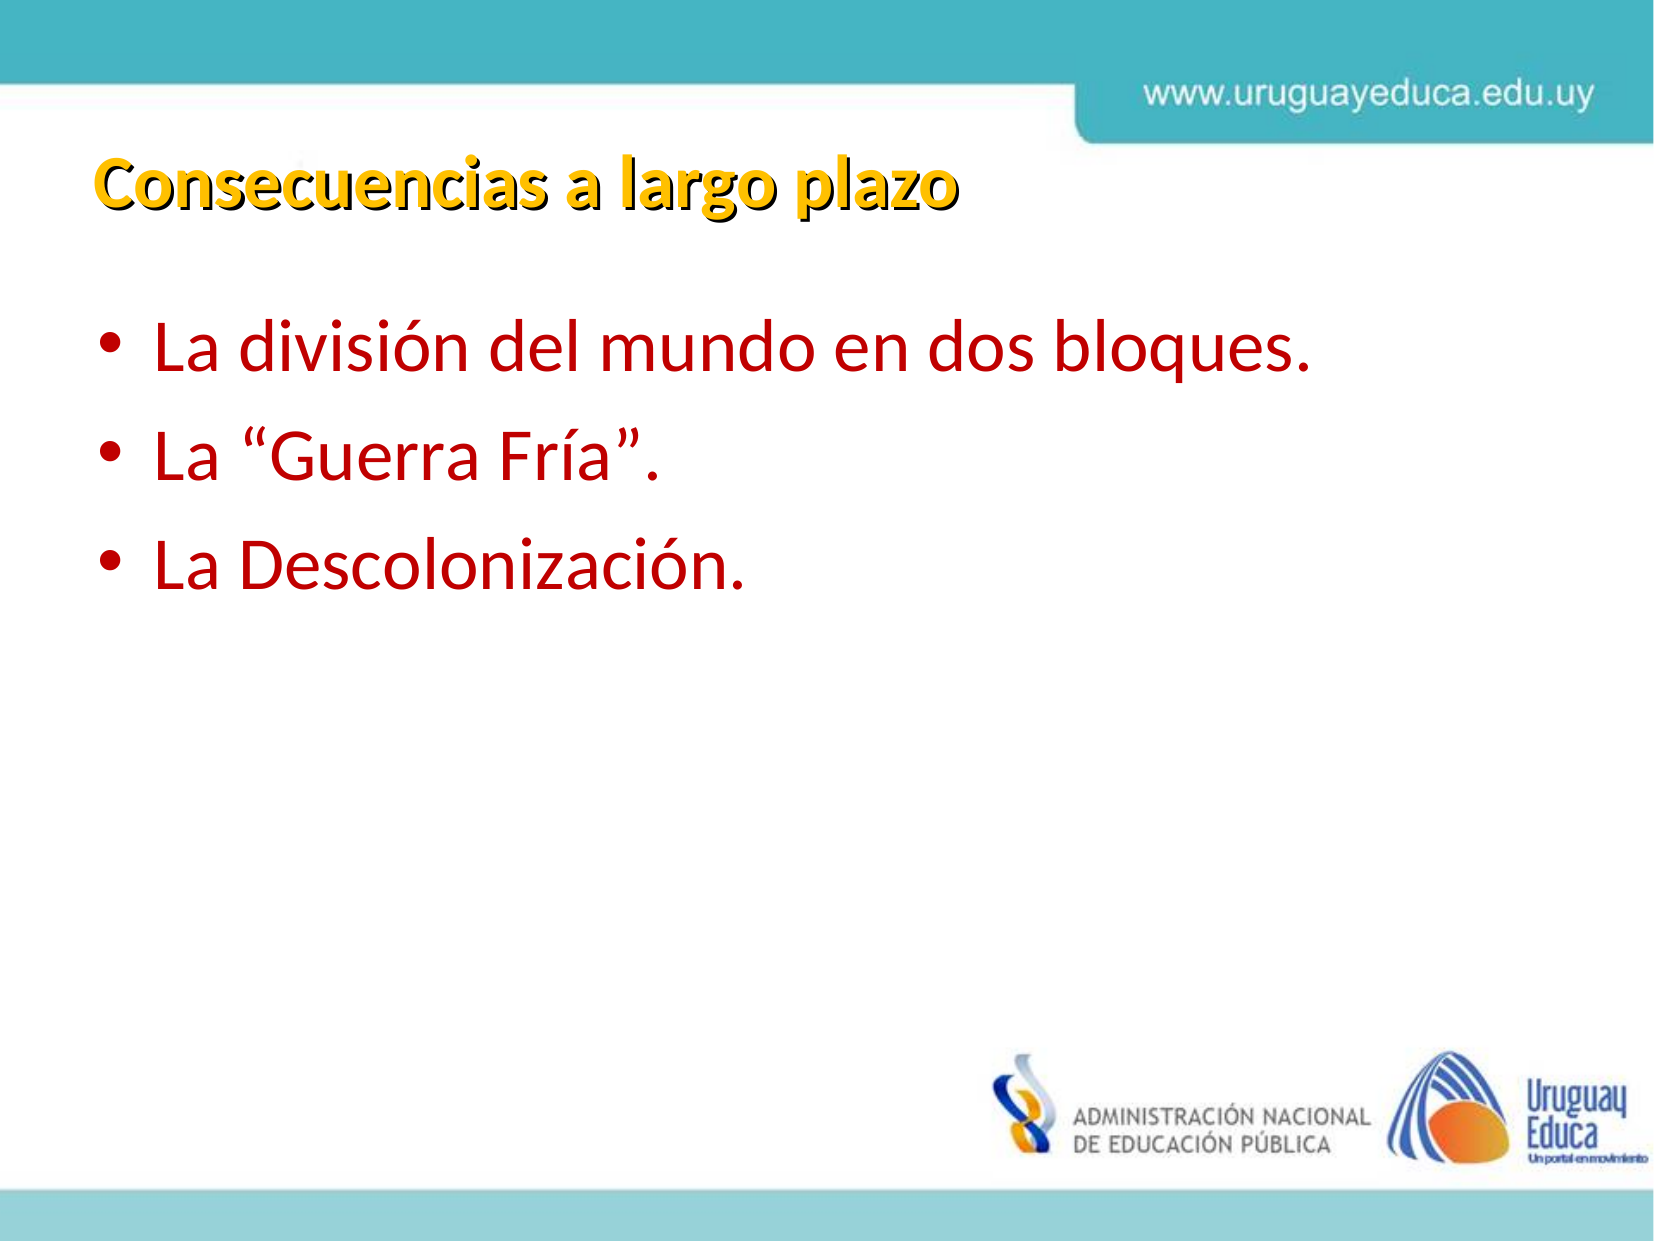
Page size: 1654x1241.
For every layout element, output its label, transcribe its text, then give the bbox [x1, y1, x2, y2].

picture [0, 0, 1654, 1241]
list La división del mundo en dos bloques. La “Guerra Fría”. La Descolonización. [82, 289, 1571, 1108]
title Consecuencias a largo plazo [0, 88, 1055, 266]
